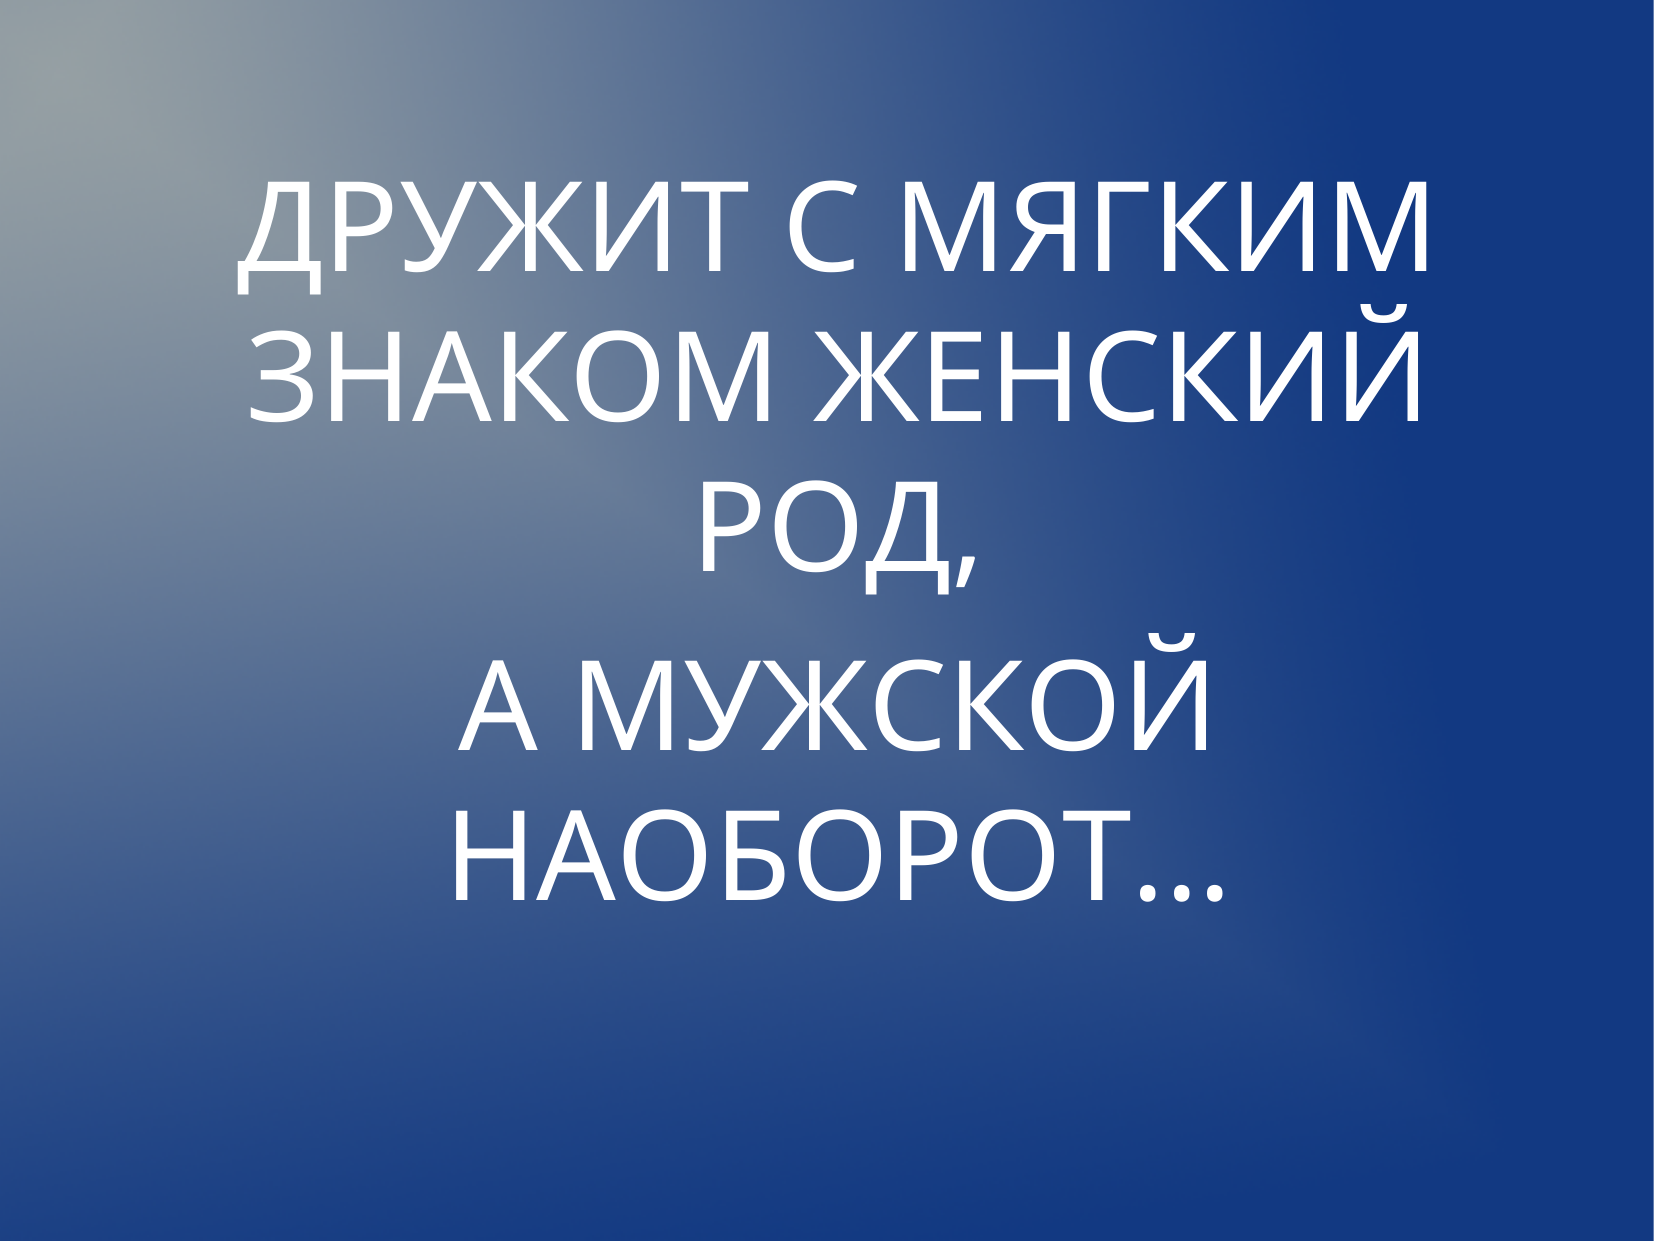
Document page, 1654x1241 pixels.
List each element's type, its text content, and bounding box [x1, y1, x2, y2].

subtitle ДРУЖИТ С МЯГКИМ ЗНАКОМ ЖЕНСКИЙ РОД, А МУЖСКОЙ НАОБОРОТ... [94, 55, 1583, 1016]
